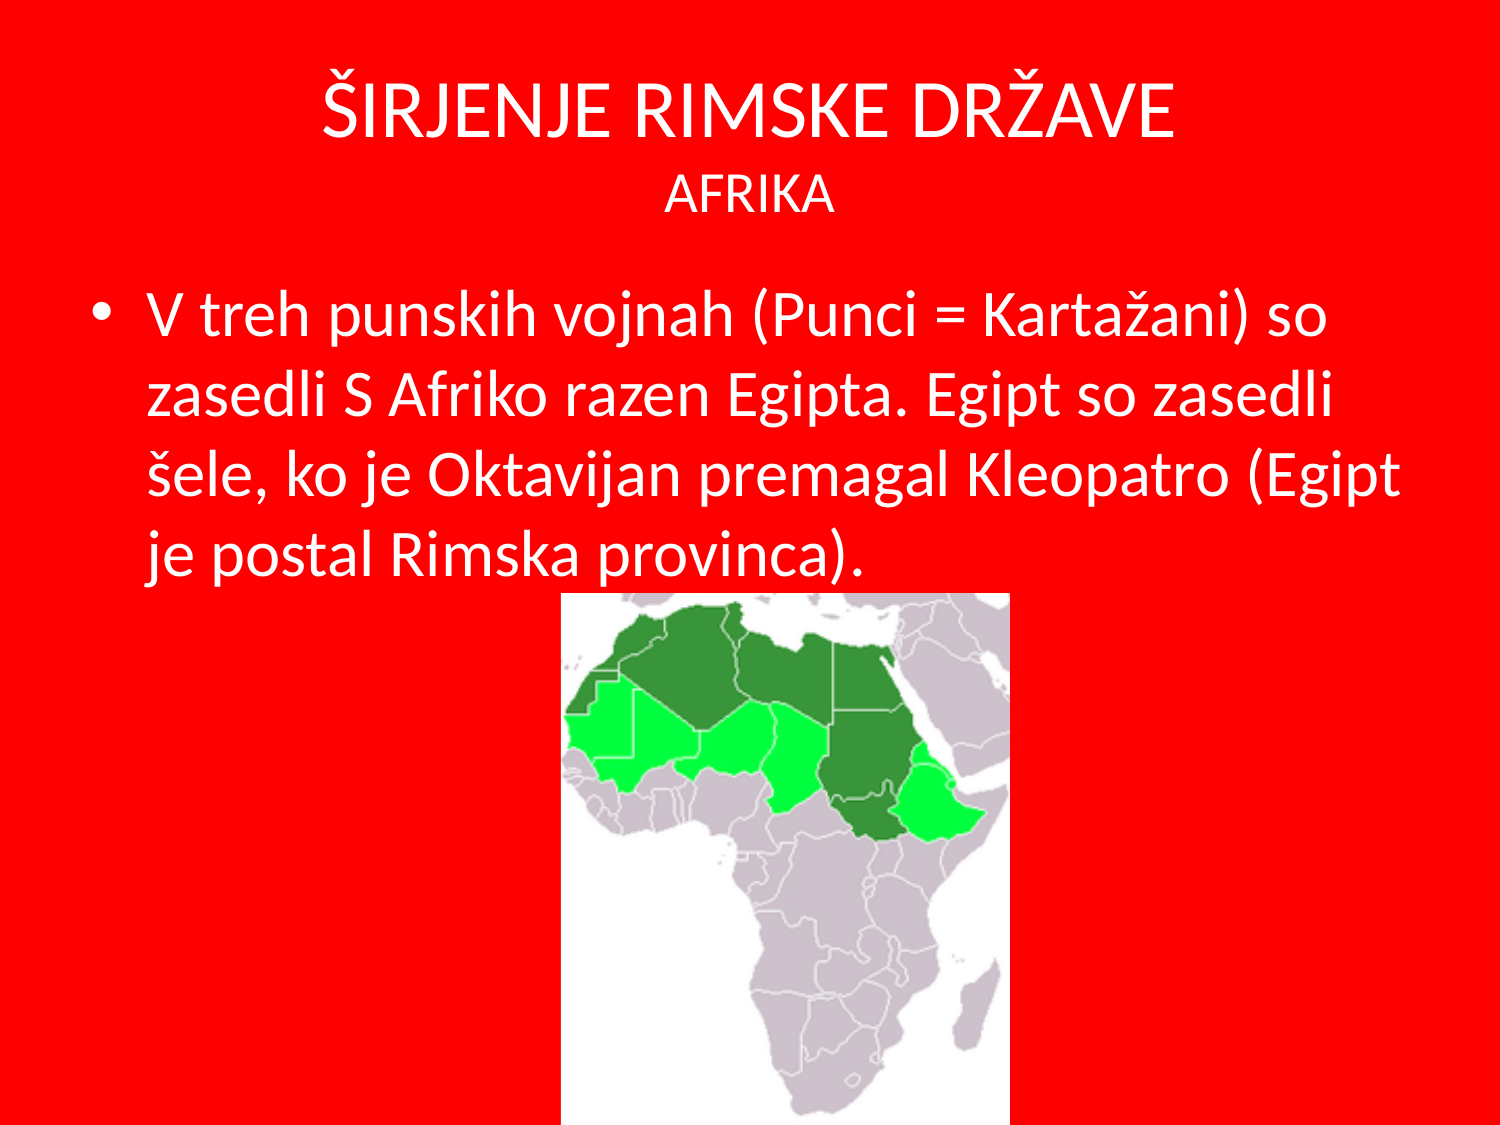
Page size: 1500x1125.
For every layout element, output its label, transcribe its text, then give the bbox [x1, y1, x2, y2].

picture [560, 593, 1010, 1125]
list V treh punskih vojnah (Punci = Kartažani) so zasedli S Afriko razen Egipta. Egipt so zasedli šele, ko je Oktavijan premagal Kleopatro (Egipt je postal Rimska provinca). [75, 262, 1425, 1005]
title ŠIRJENJE RIMSKE DRŽAVE AFRIKA [75, 45, 1425, 233]
